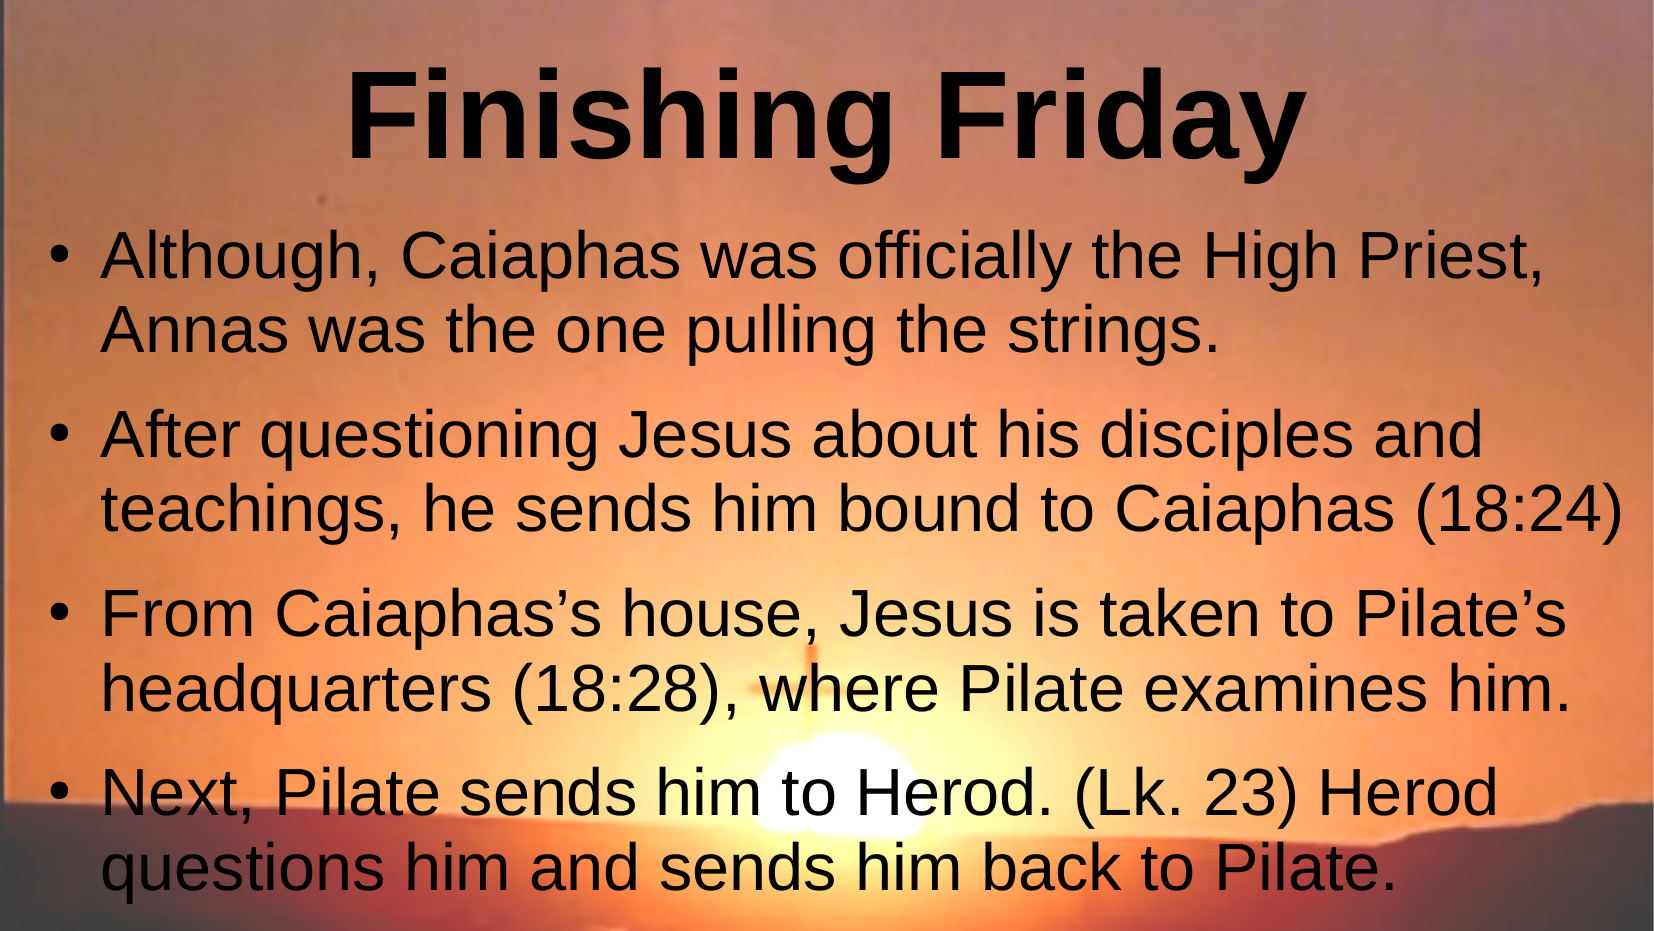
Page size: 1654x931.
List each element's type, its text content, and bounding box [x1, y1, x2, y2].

list Although, Caiaphas was officially the High Priest, Annas was the one pulling the strings. After questioning Jesus about his disciples and teachings, he sends him bound to Caiaphas (18:24) From Caiaphas’s house, Jesus is taken to Pilate’s headquarters (18:28), where Pilate examines him. Next, Pilate sends him to Herod. (Lk. 23) Herod questions him and sends him back to Pilate. [30, 217, 1636, 916]
picture [0, 0, 1654, 931]
title Finishing Friday [82, 37, 1571, 193]
